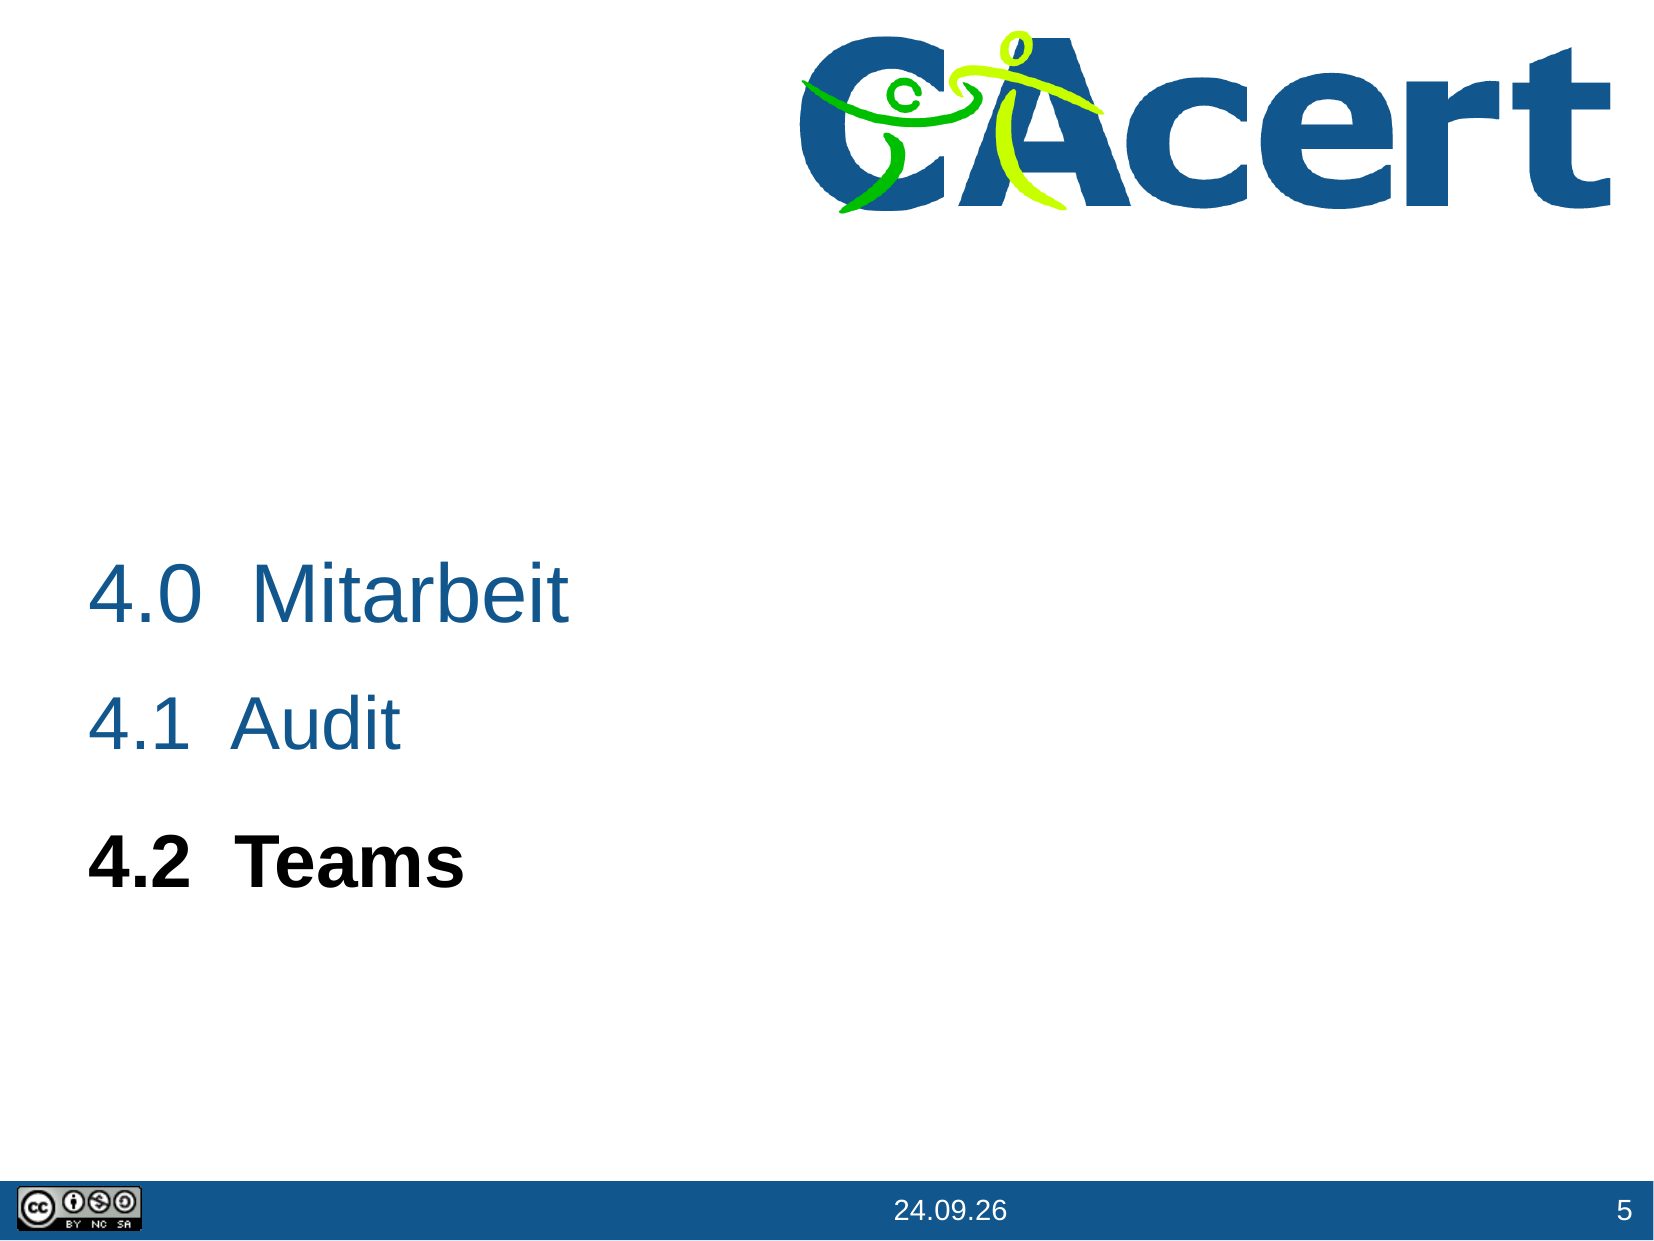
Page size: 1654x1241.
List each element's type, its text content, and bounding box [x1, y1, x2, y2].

picture [17, 1186, 142, 1231]
picture [797, 27, 1613, 215]
title 4.0 Mitarbeit 4.1 Audit 4.2 Teams [88, 265, 1577, 1140]
